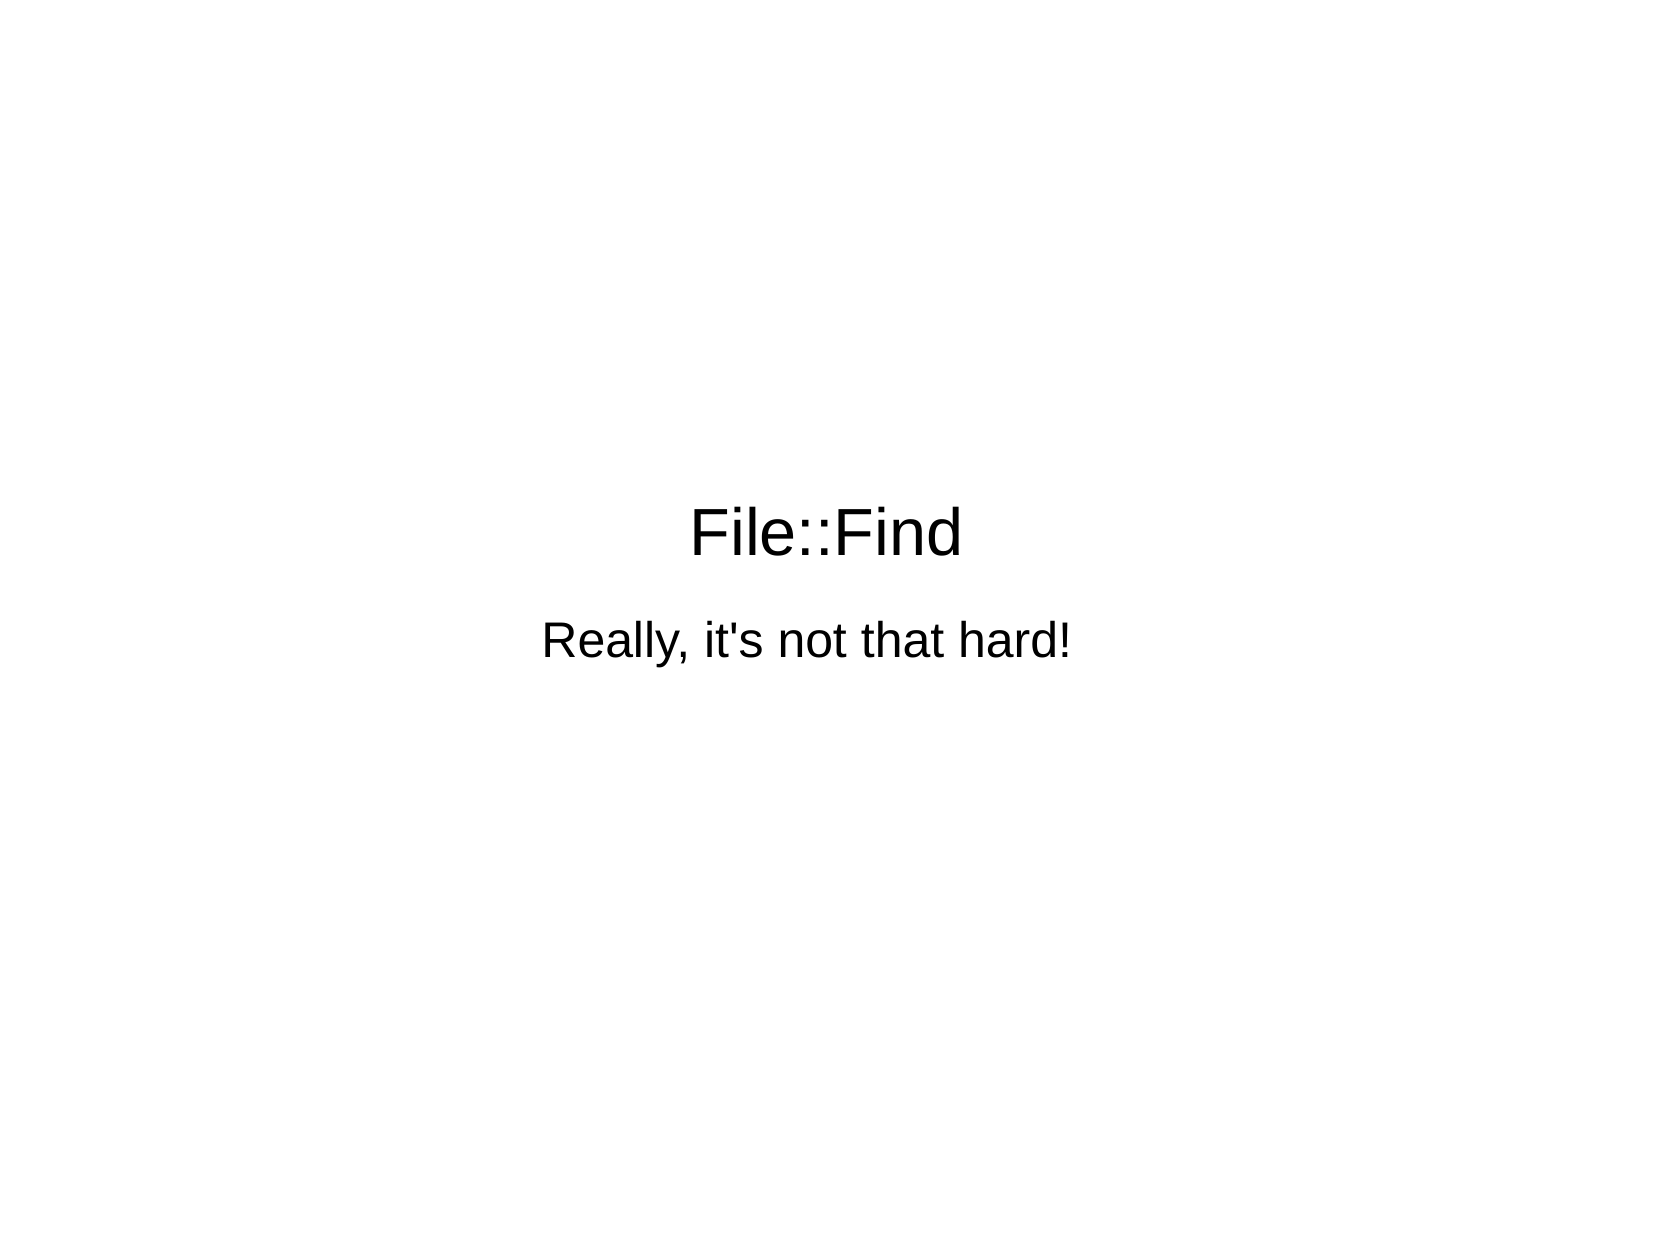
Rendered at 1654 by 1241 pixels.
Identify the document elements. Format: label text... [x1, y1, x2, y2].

text_box File::Find [675, 487, 980, 578]
text_box Really, it's not that hard! [526, 604, 1088, 676]
